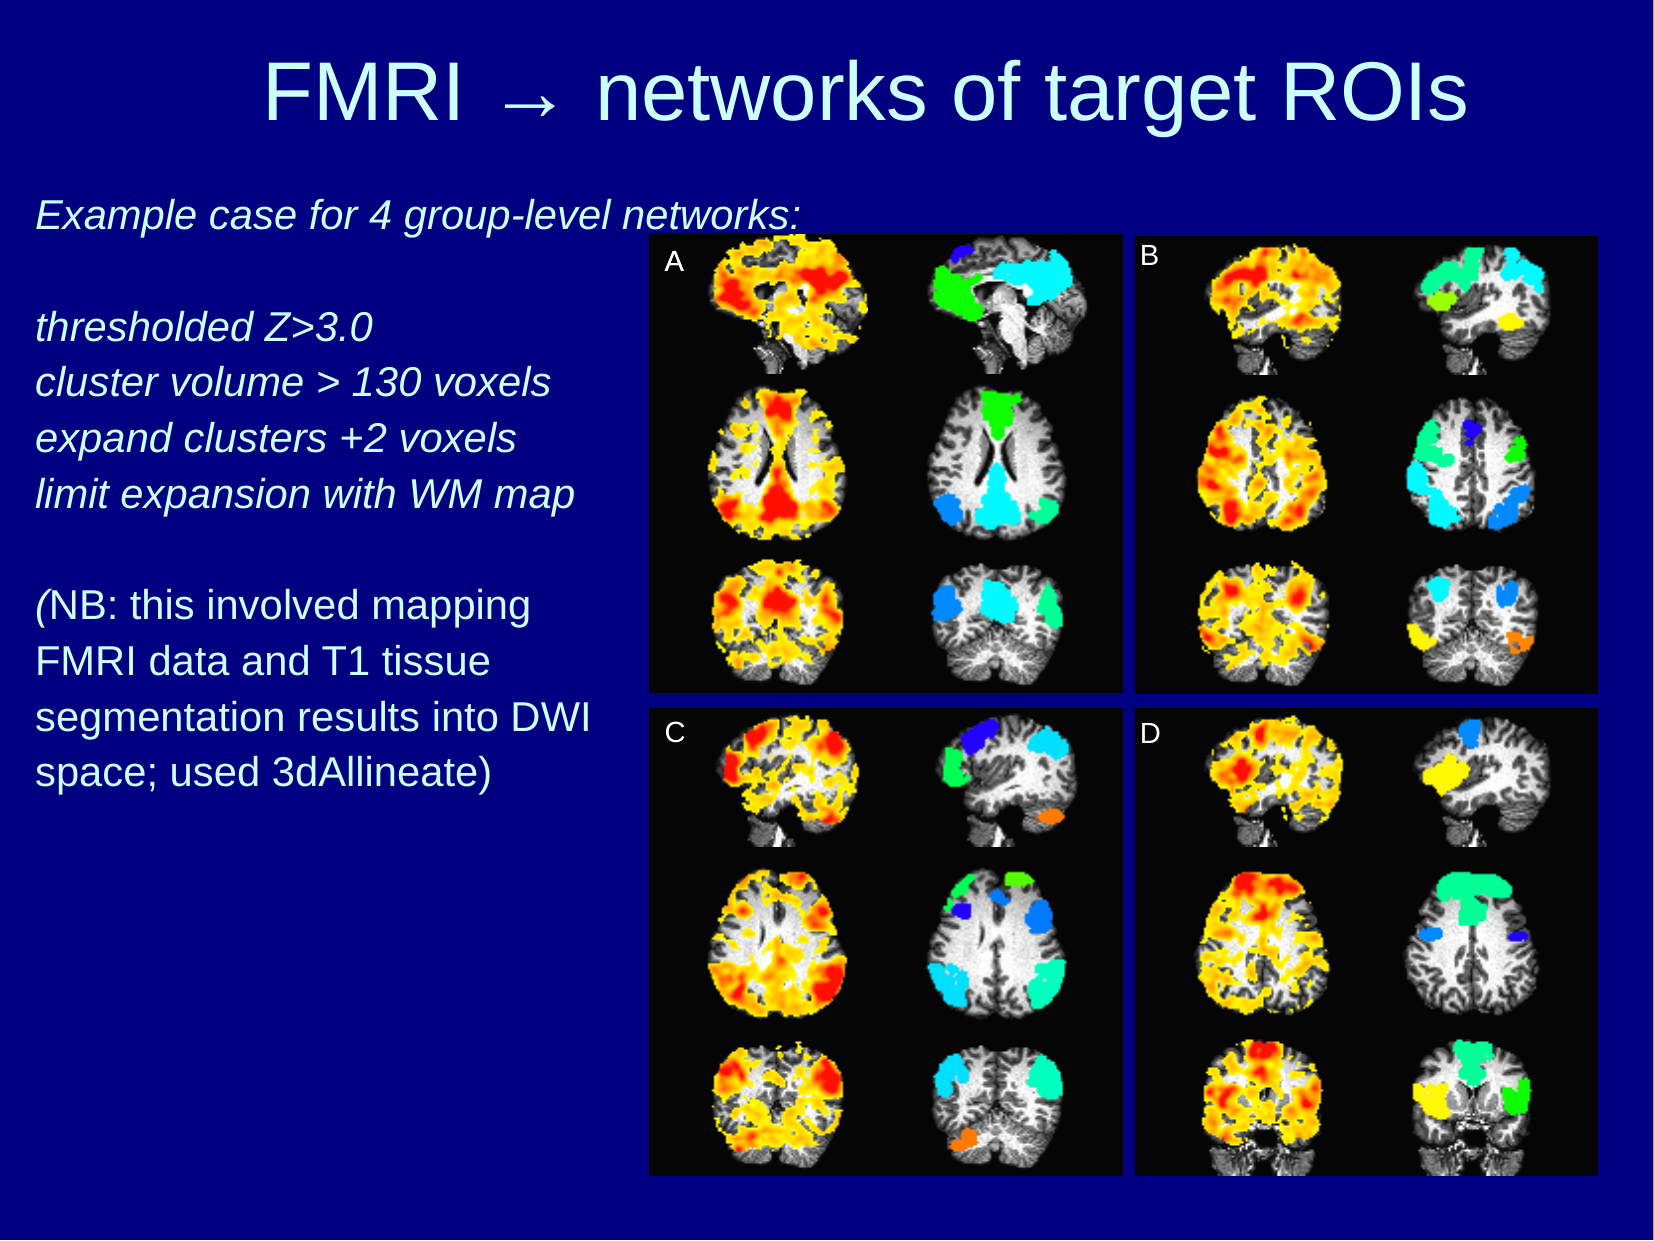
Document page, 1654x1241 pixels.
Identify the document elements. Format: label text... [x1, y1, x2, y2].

text_box Example case for 4 group-level networks: thresholded Z>3.0 cluster volume > 130 voxels expand clusters +2 voxels limit expansion with WM map (NB: this involved mapping FMRI data and T1 tissue segmentation results into DWI space; used 3dAllineate) [20, 175, 815, 962]
picture [1135, 708, 1598, 1176]
title FMRI → networks of target ROIs [106, 23, 1627, 160]
picture [815, 234, 1123, 693]
text_box B [1125, 229, 1188, 293]
picture [1135, 236, 1598, 694]
text_box D [1125, 706, 1188, 770]
picture [649, 708, 1123, 1176]
